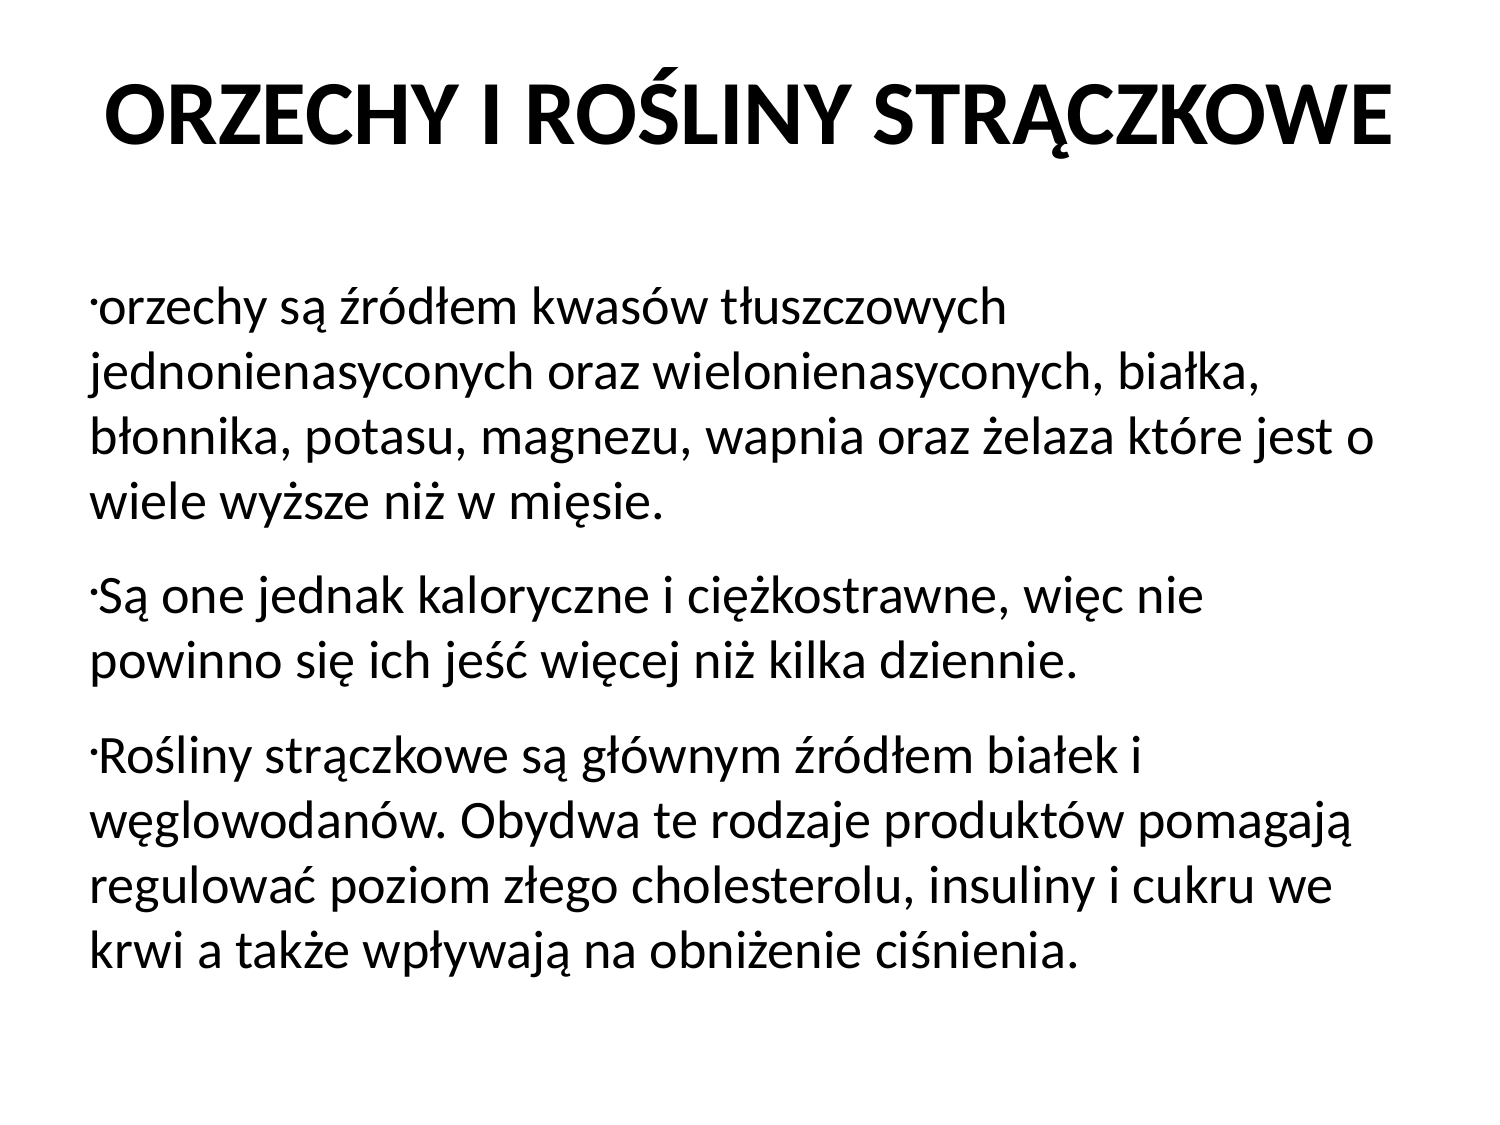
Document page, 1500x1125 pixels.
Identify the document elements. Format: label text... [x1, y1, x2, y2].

title ORZECHY I ROŚLINY STRĄCZKOWE [75, 45, 1425, 233]
list orzechy są źródłem kwasów tłuszczowych jednonienasyconych oraz wielonienasyconych, białka, błonnika, potasu, magnezu, wapnia oraz żelaza które jest o wiele wyższe niż w mięsie. Są one jednak kaloryczne i ciężkostrawne, więc nie powinno się ich jeść więcej niż kilka dziennie. Rośliny strączkowe są głównym źródłem białek i węglowodanów. Obydwa te rodzaje produktów pomagają regulować poziom złego cholesterolu, insuliny i cukru we krwi a także wpływają na obniżenie ciśnienia. [75, 262, 1425, 1005]
